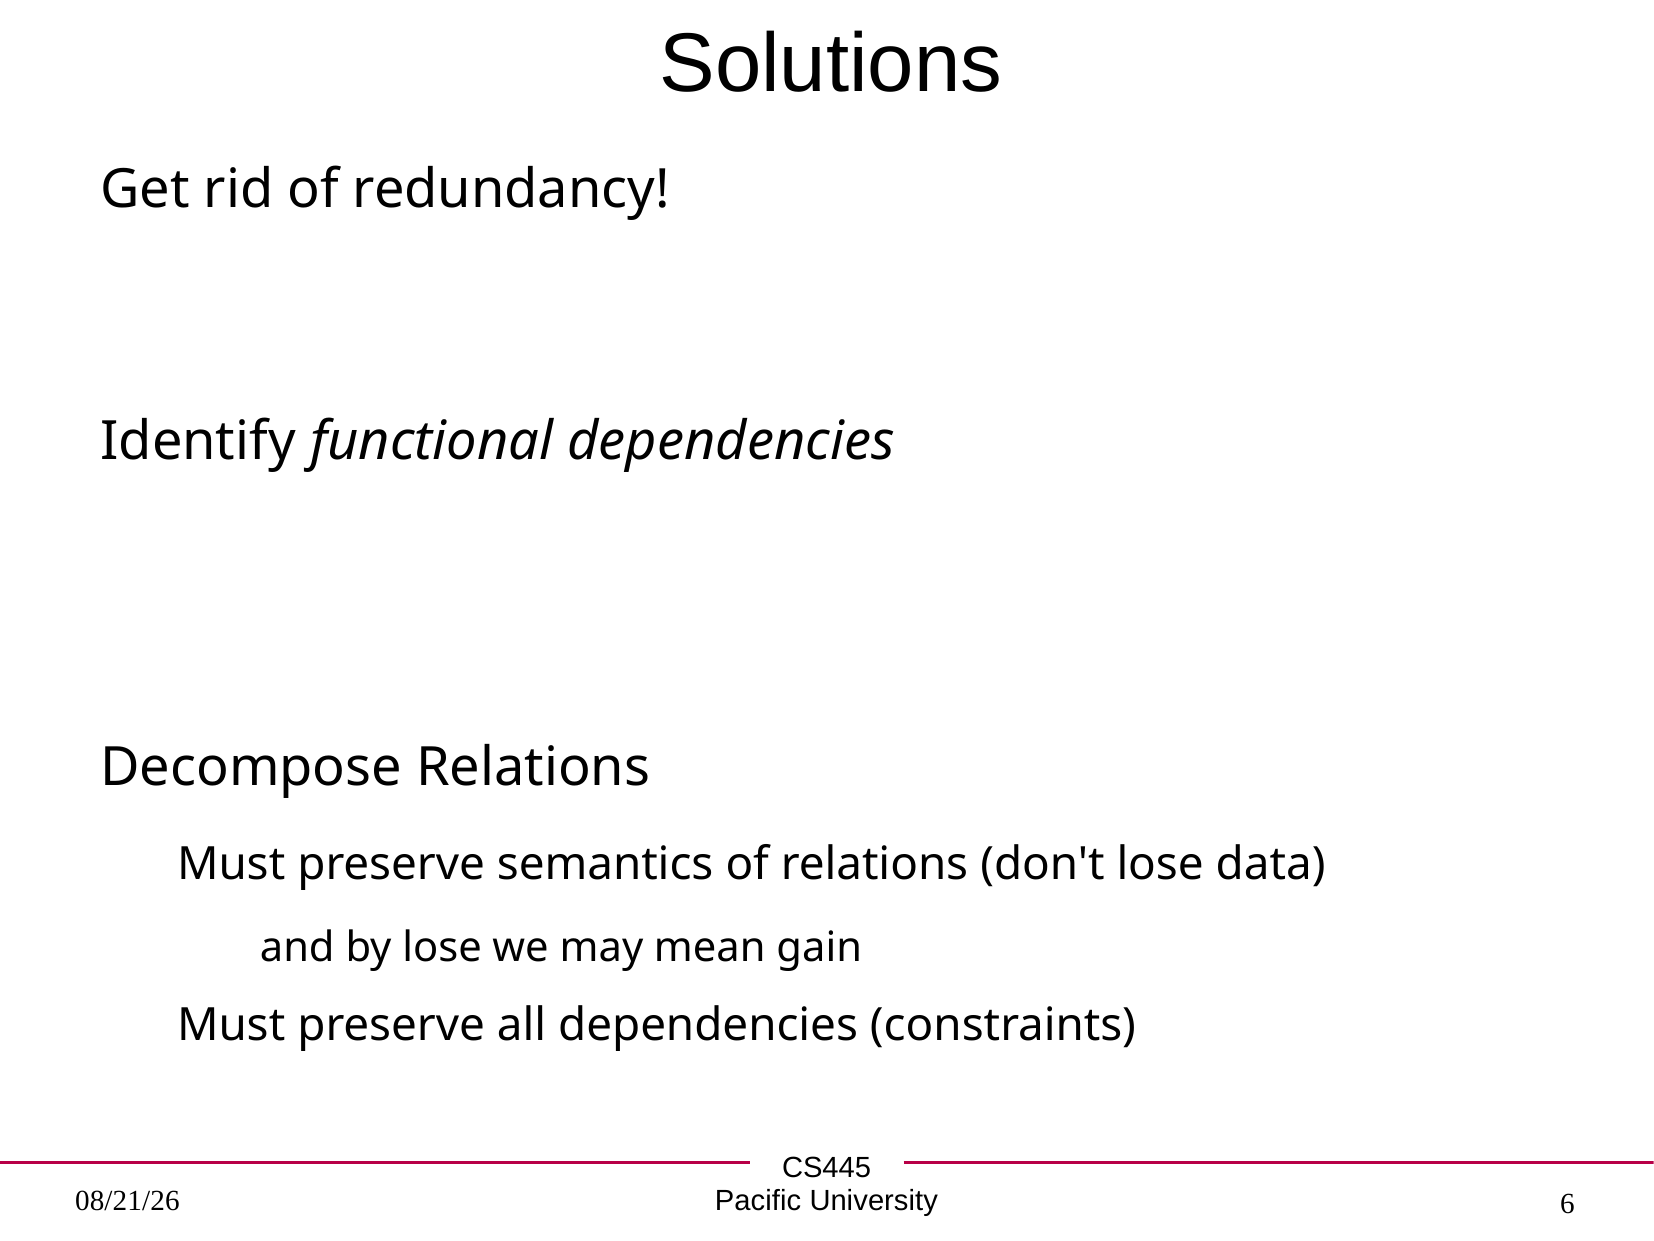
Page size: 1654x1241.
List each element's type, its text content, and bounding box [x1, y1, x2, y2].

title Solutions [86, 15, 1576, 109]
list Get rid of redundancy! Identify functional dependencies Decompose Relations Must preserve semantics of relations (don't lose data) and by lose we may mean gain Must preserve all dependencies (constraints) [82, 150, 1571, 1111]
